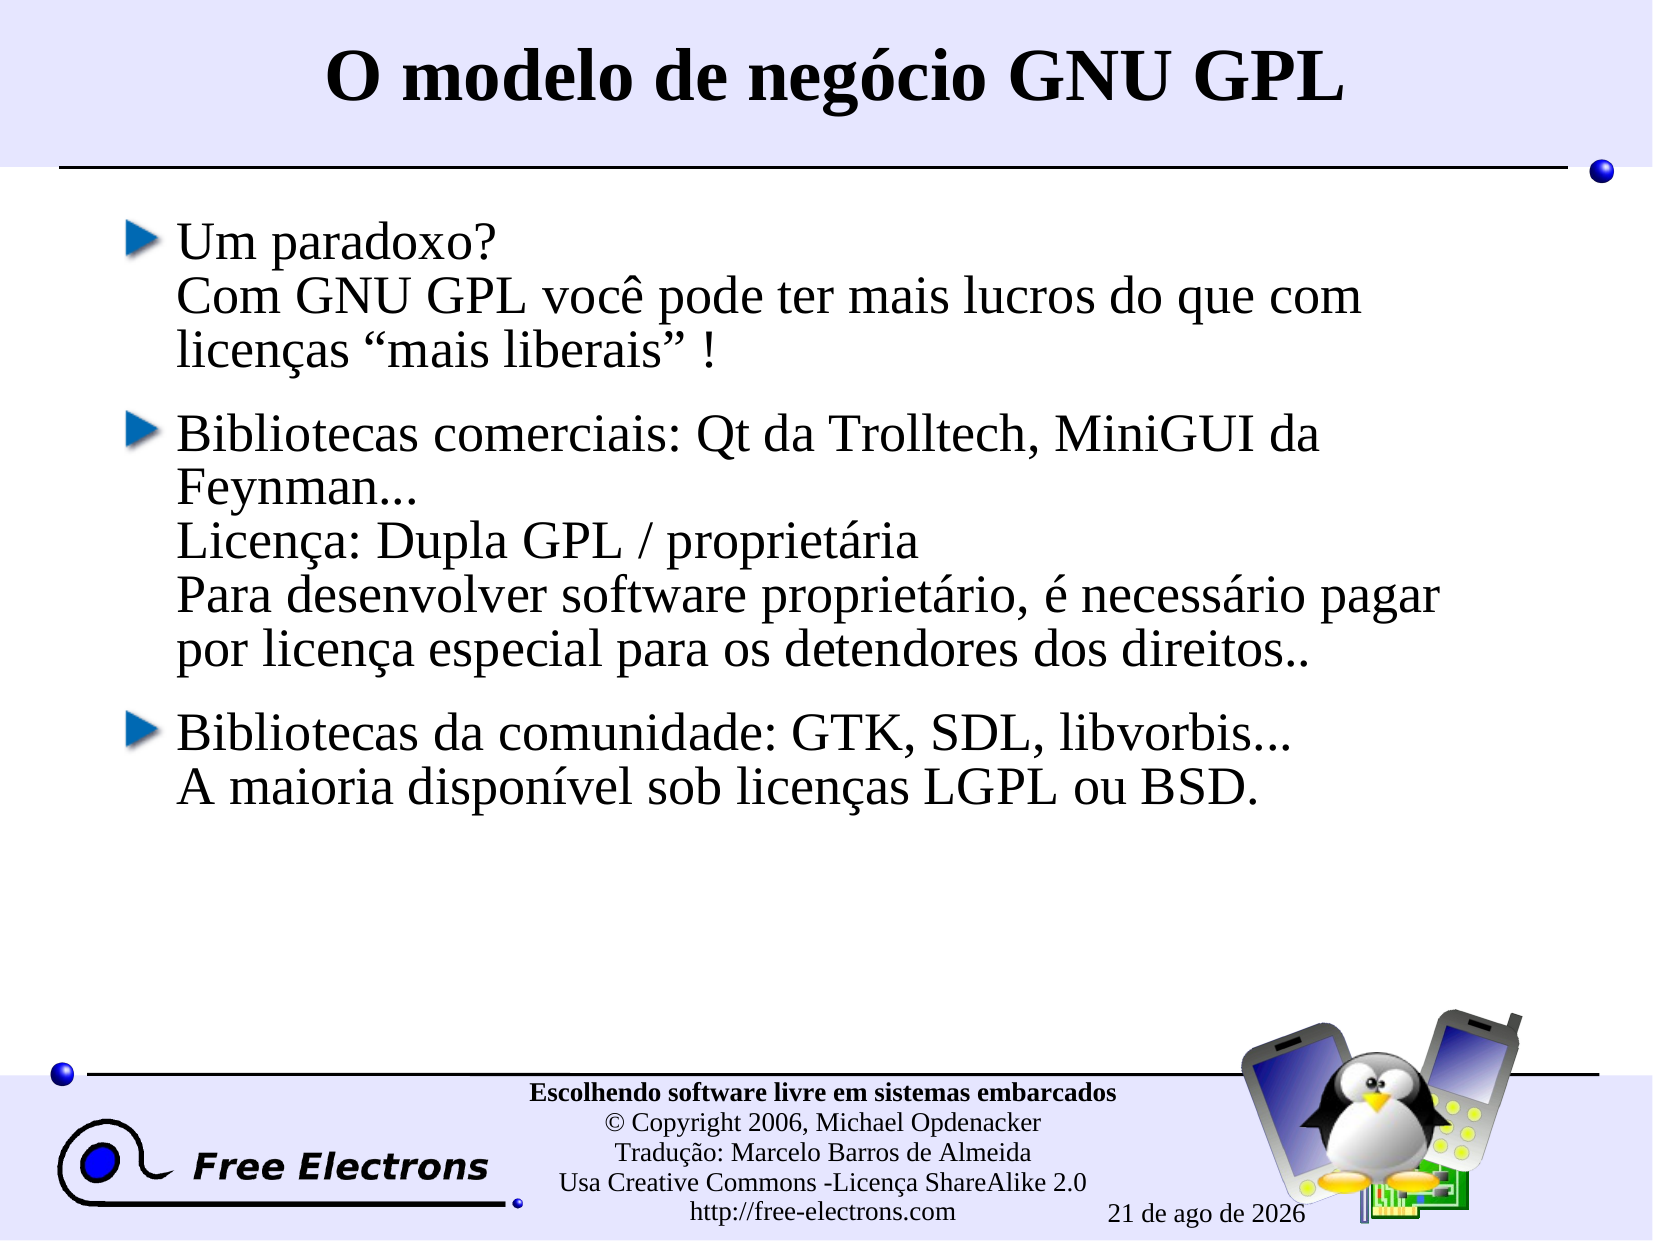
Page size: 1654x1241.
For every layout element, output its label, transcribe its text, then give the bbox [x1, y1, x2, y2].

title O modelo de negócio GNU GPL [33, 25, 1603, 124]
picture [1231, 1008, 1537, 1241]
picture [50, 1108, 527, 1216]
list Um paradoxo? Com GNU GPL você pode ter mais lucros do que com licenças “mais liberais” ! Bibliotecas comerciais: Qt da Trolltech, MiniGUI da Feynman... Licença: Dupla GPL / proprietária Para desenvolver software proprietário, é necessário pagar por licença especial para os detendores dos direitos.. Bibliotecas da comunidade: GTK, SDL, libvorbis... A maioria disponível sob licenças LGPL ou BSD. [105, 216, 1518, 1067]
